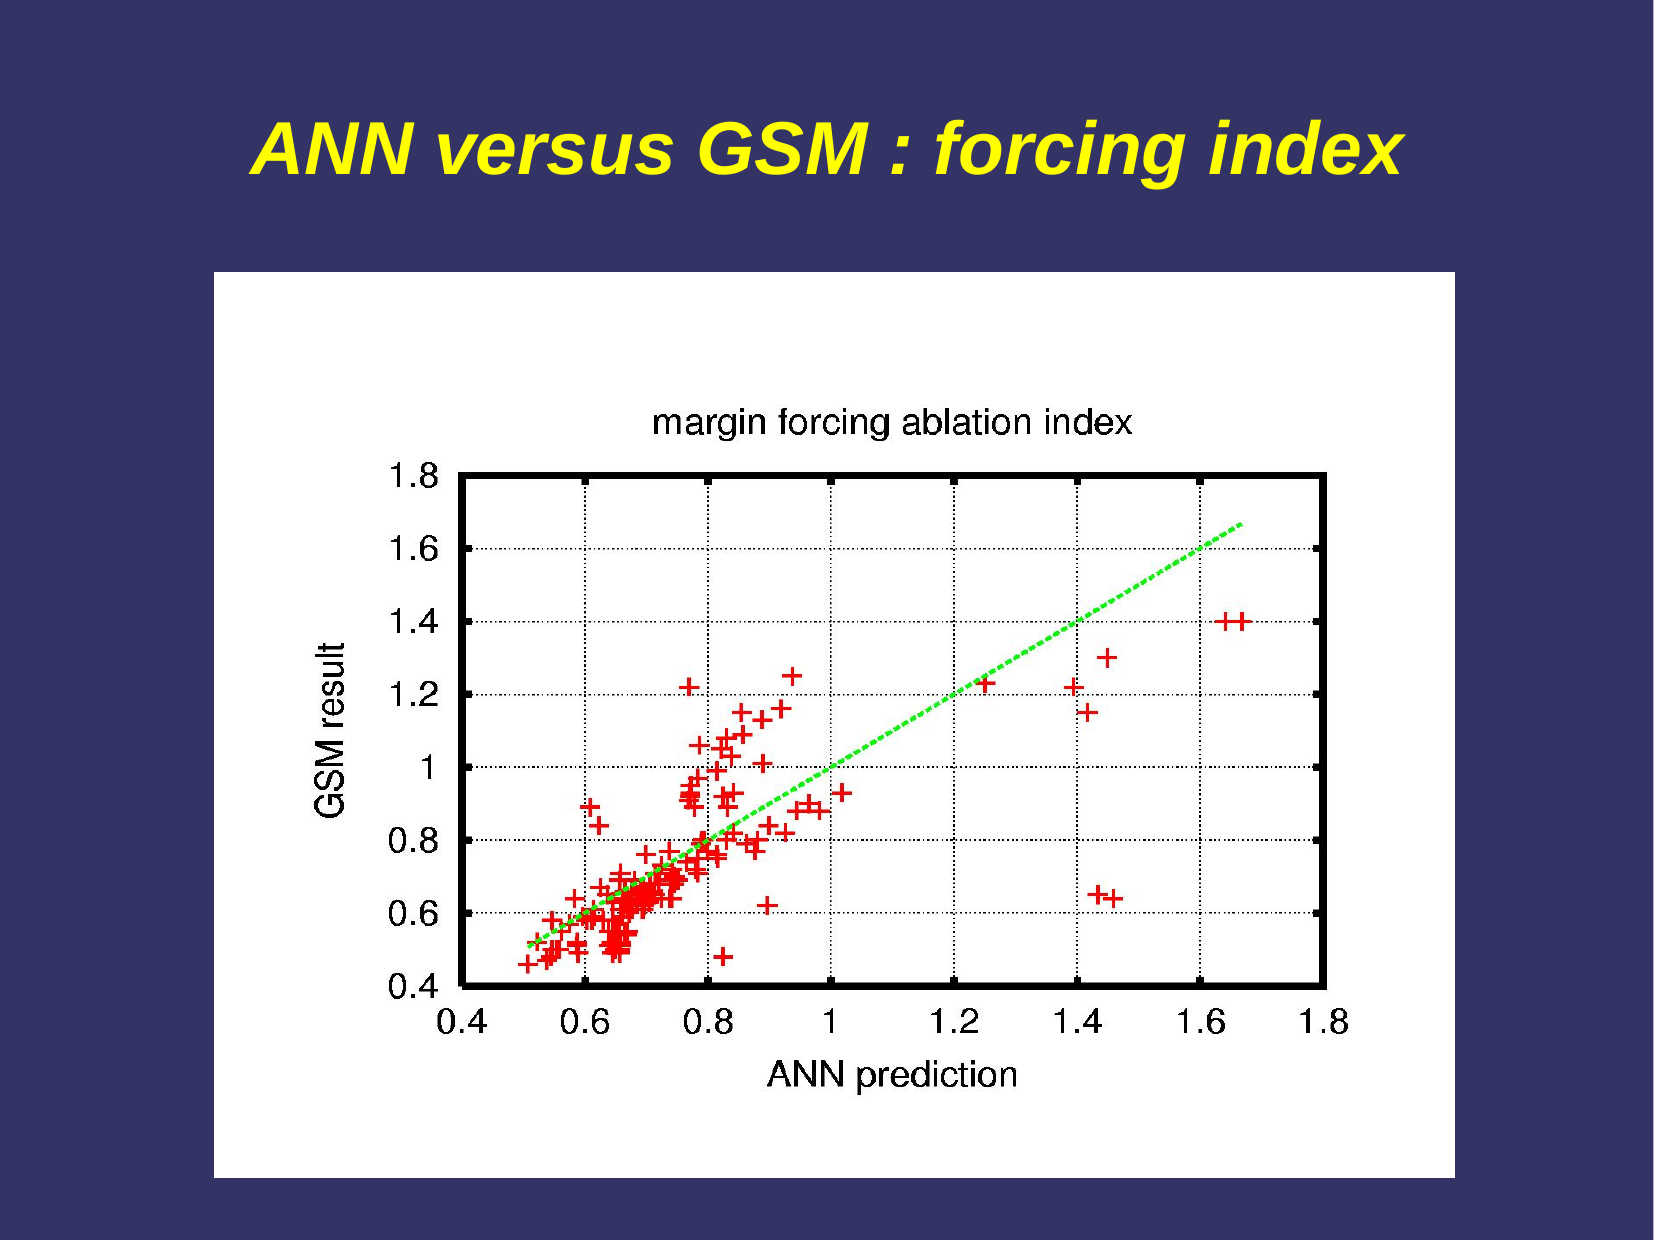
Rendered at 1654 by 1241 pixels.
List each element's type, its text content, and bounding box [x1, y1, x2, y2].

picture [214, 272, 1455, 1178]
title ANN versus GSM : forcing index [121, 49, 1534, 250]
